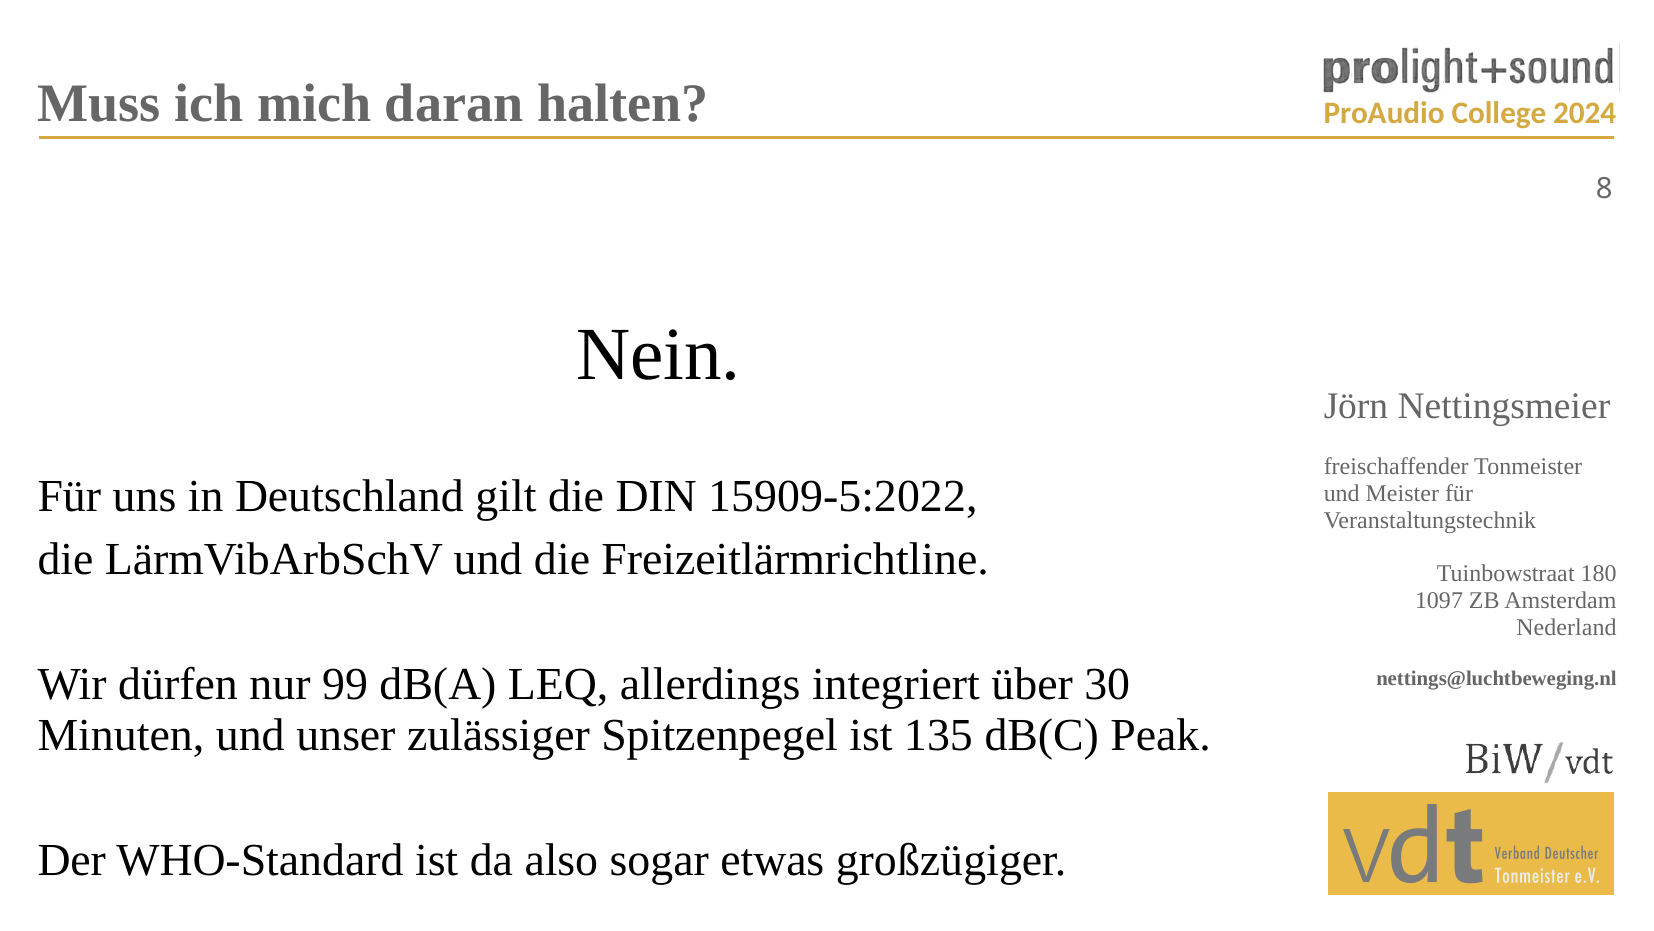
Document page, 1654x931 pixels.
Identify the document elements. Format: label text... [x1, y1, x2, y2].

title Muss ich mich daran halten? [37, 45, 1282, 163]
picture [1318, 42, 1620, 93]
list Nein. Für uns in Deutschland gilt die DIN 15909-5:2022, die LärmVibArbSchV und die Freizeitlärmrichtline. Wir dürfen nur 99 dB(A) LEQ, allerdings integriert über 30 Minuten, und unser zulässiger Spitzenpegel ist 135 dB(C) Peak. Der WHO-Standard ist da also sogar etwas großzügiger. [37, 187, 1279, 910]
